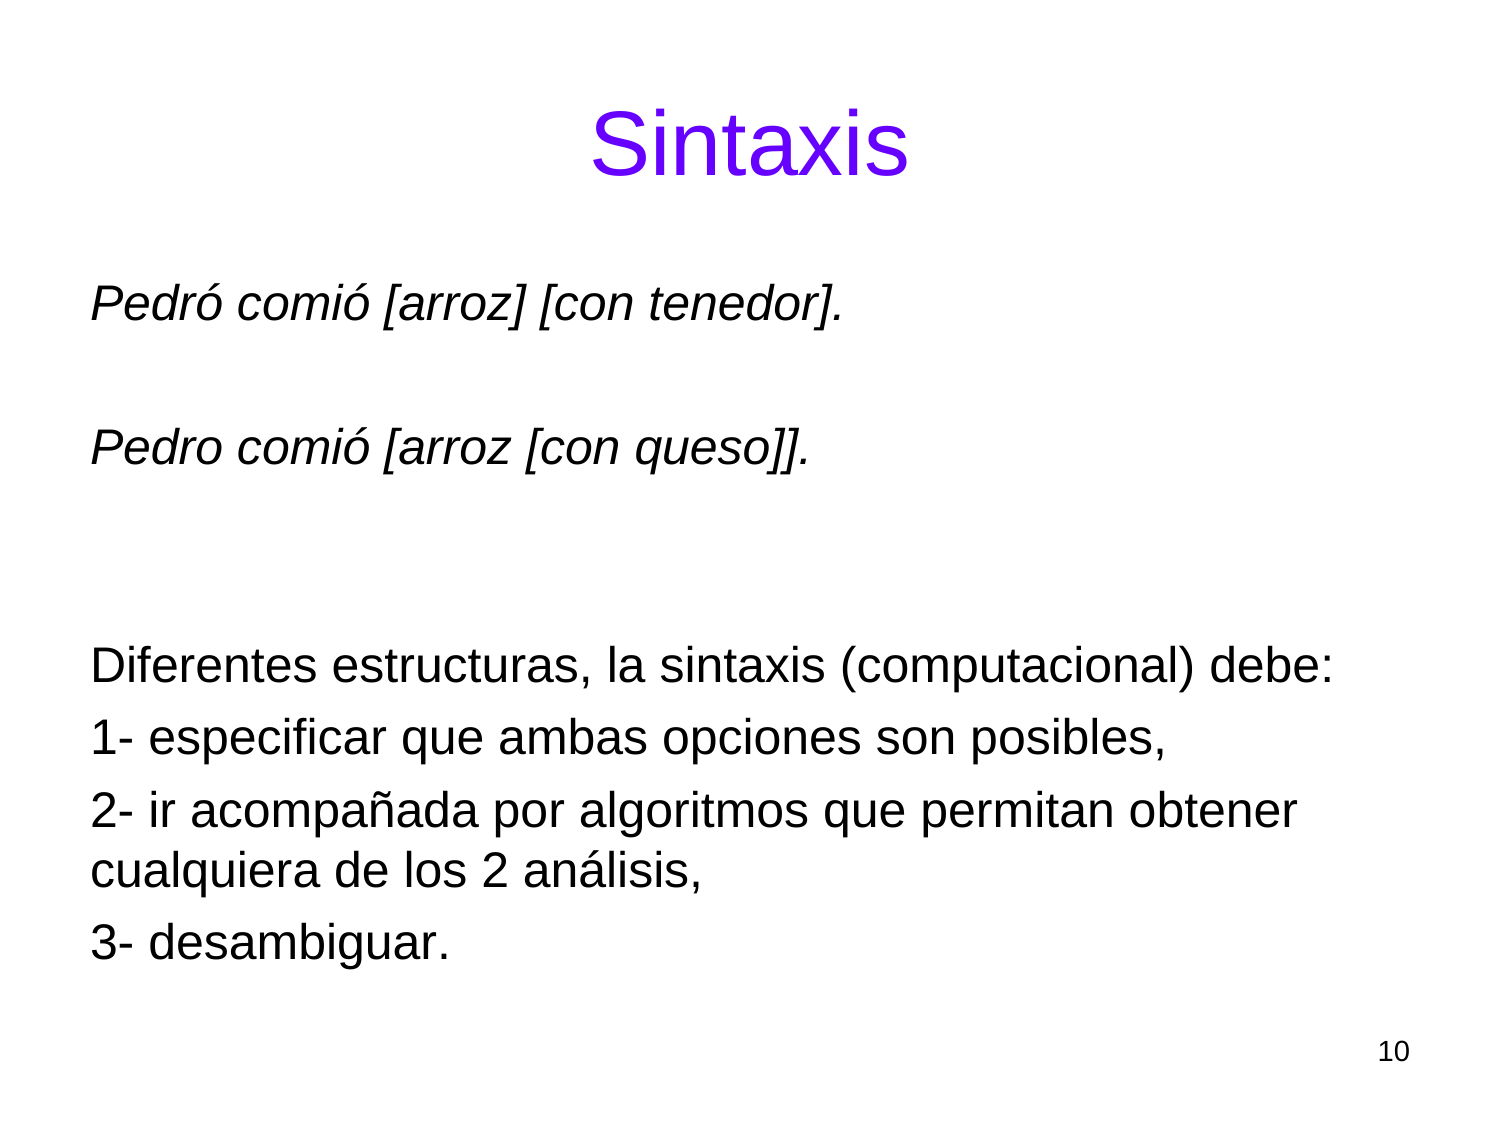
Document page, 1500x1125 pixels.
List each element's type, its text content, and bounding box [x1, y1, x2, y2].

text_box <número> [1074, 1024, 1426, 1103]
title Sintaxis [75, 45, 1426, 233]
list Pedró comió [arroz] [con tenedor]. Pedro comió [arroz [con queso]]. Diferentes estructuras, la sintaxis (computacional) debe: 1- especificar que ambas opciones son posibles, 2- ir acompañada por algoritmos que permitan obtener cualquiera de los 2 análisis, 3- desambiguar. [75, 262, 1426, 1005]
